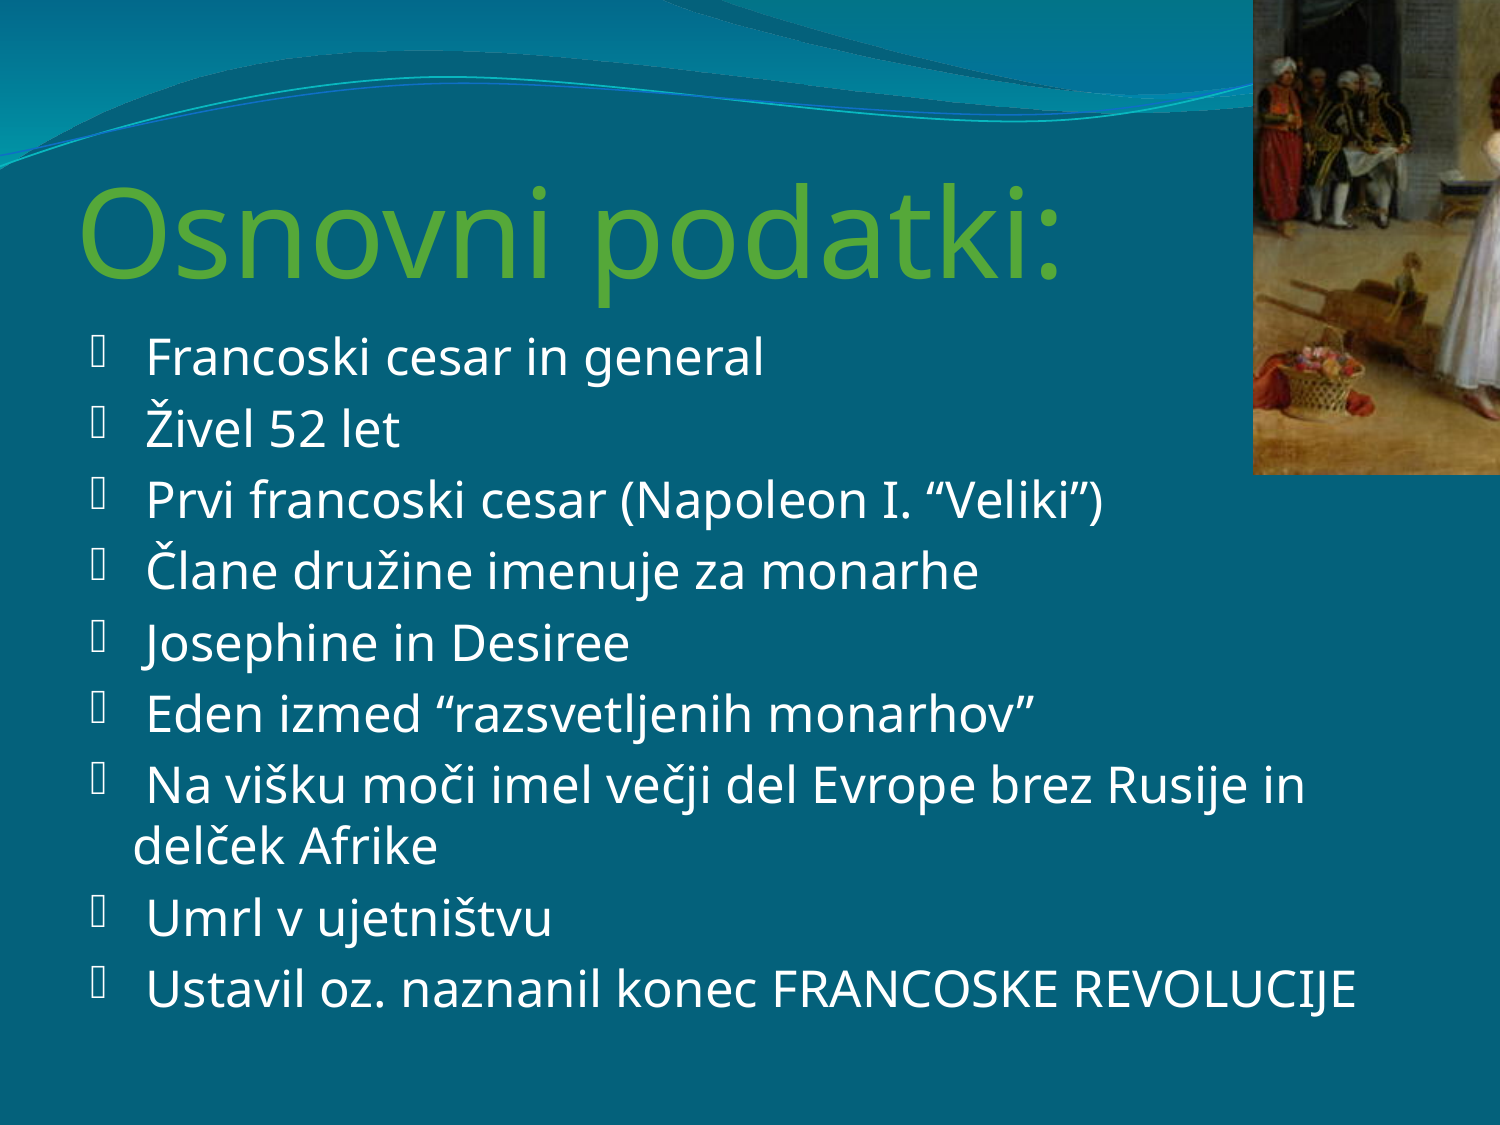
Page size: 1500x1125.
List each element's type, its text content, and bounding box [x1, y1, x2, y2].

title Osnovni podatki: [75, 115, 1253, 304]
picture [1253, 0, 1500, 474]
list Francoski cesar in general Živel 52 let Prvi francoski cesar (Napoleon I. “Veliki”) Člane družine imenuje za monarhe Josephine in Desiree Eden izmed “razsvetljenih monarhov” Na višku moči imel večji del Evrope brez Rusije in delček Afrike Umrl v ujetništvu Ustavil oz. naznanil konec FRANCOSKE REVOLUCIJE [75, 317, 1425, 1038]
